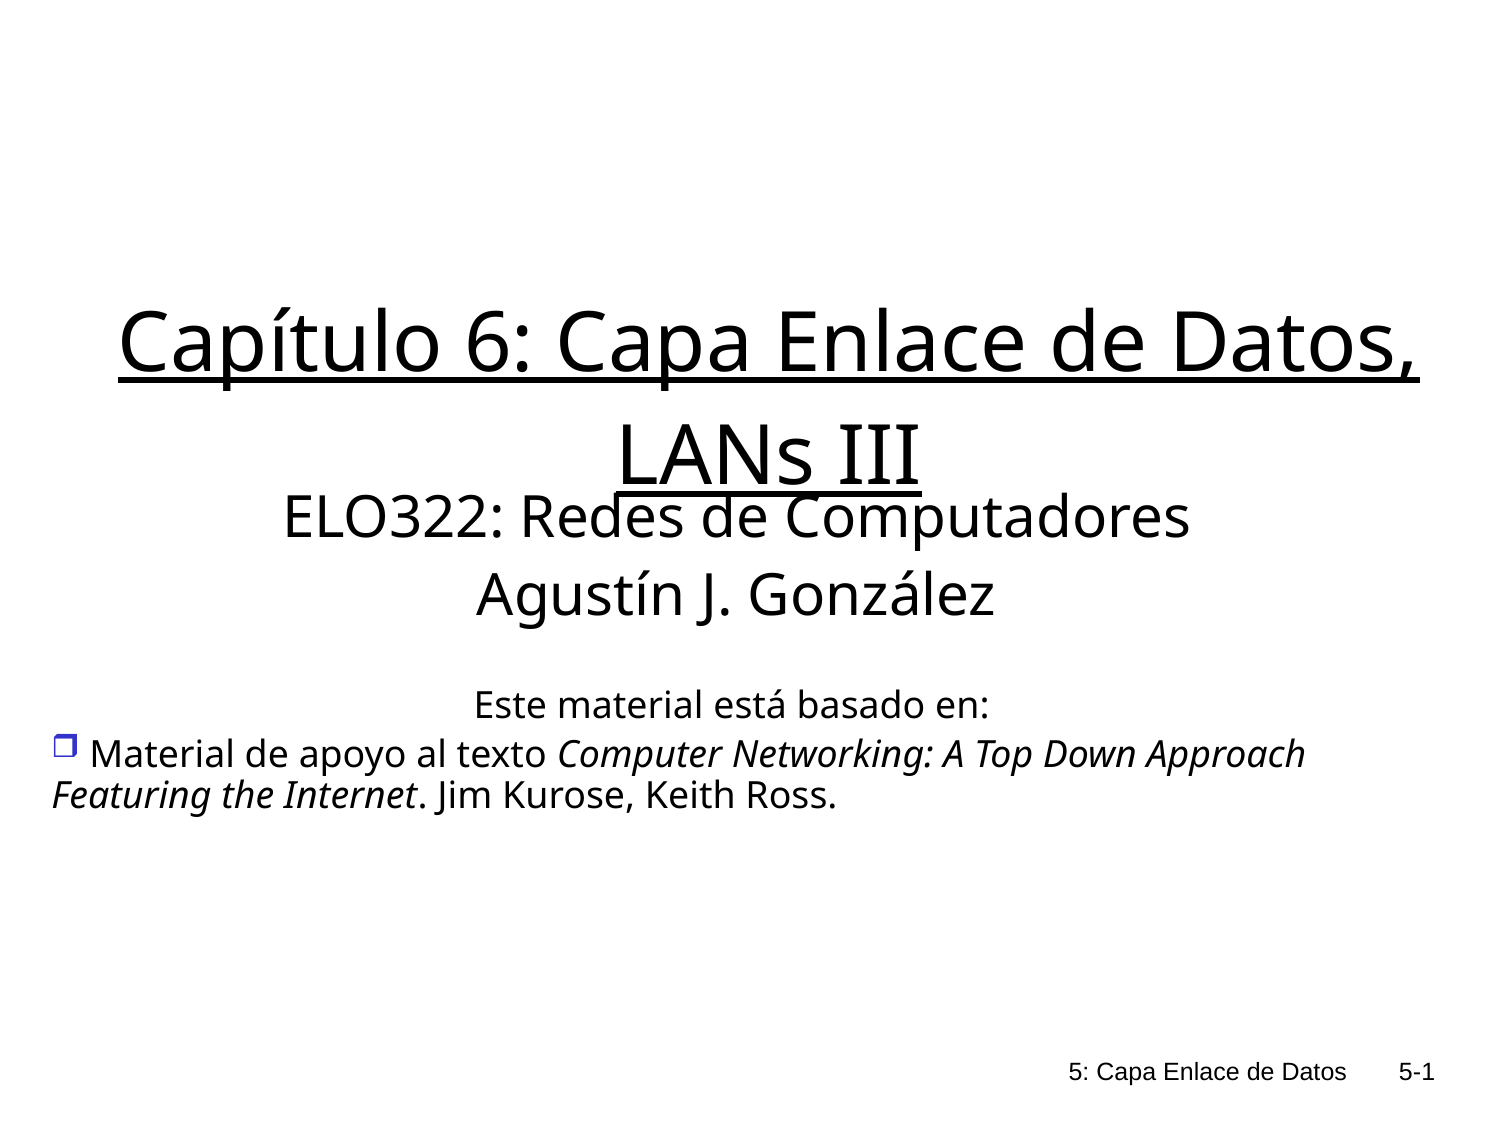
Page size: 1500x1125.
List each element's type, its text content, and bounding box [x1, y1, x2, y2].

text_box ELO322: Redes de Computadores Agustín J. González Este material está basado en: Material de apoyo al texto Computer Networking: A Top Down Approach Featuring the Internet. Jim Kurose, Keith Ross. [36, 479, 1437, 1038]
title Capítulo 6: Capa Enlace de Datos, LANs III [75, 274, 1463, 517]
